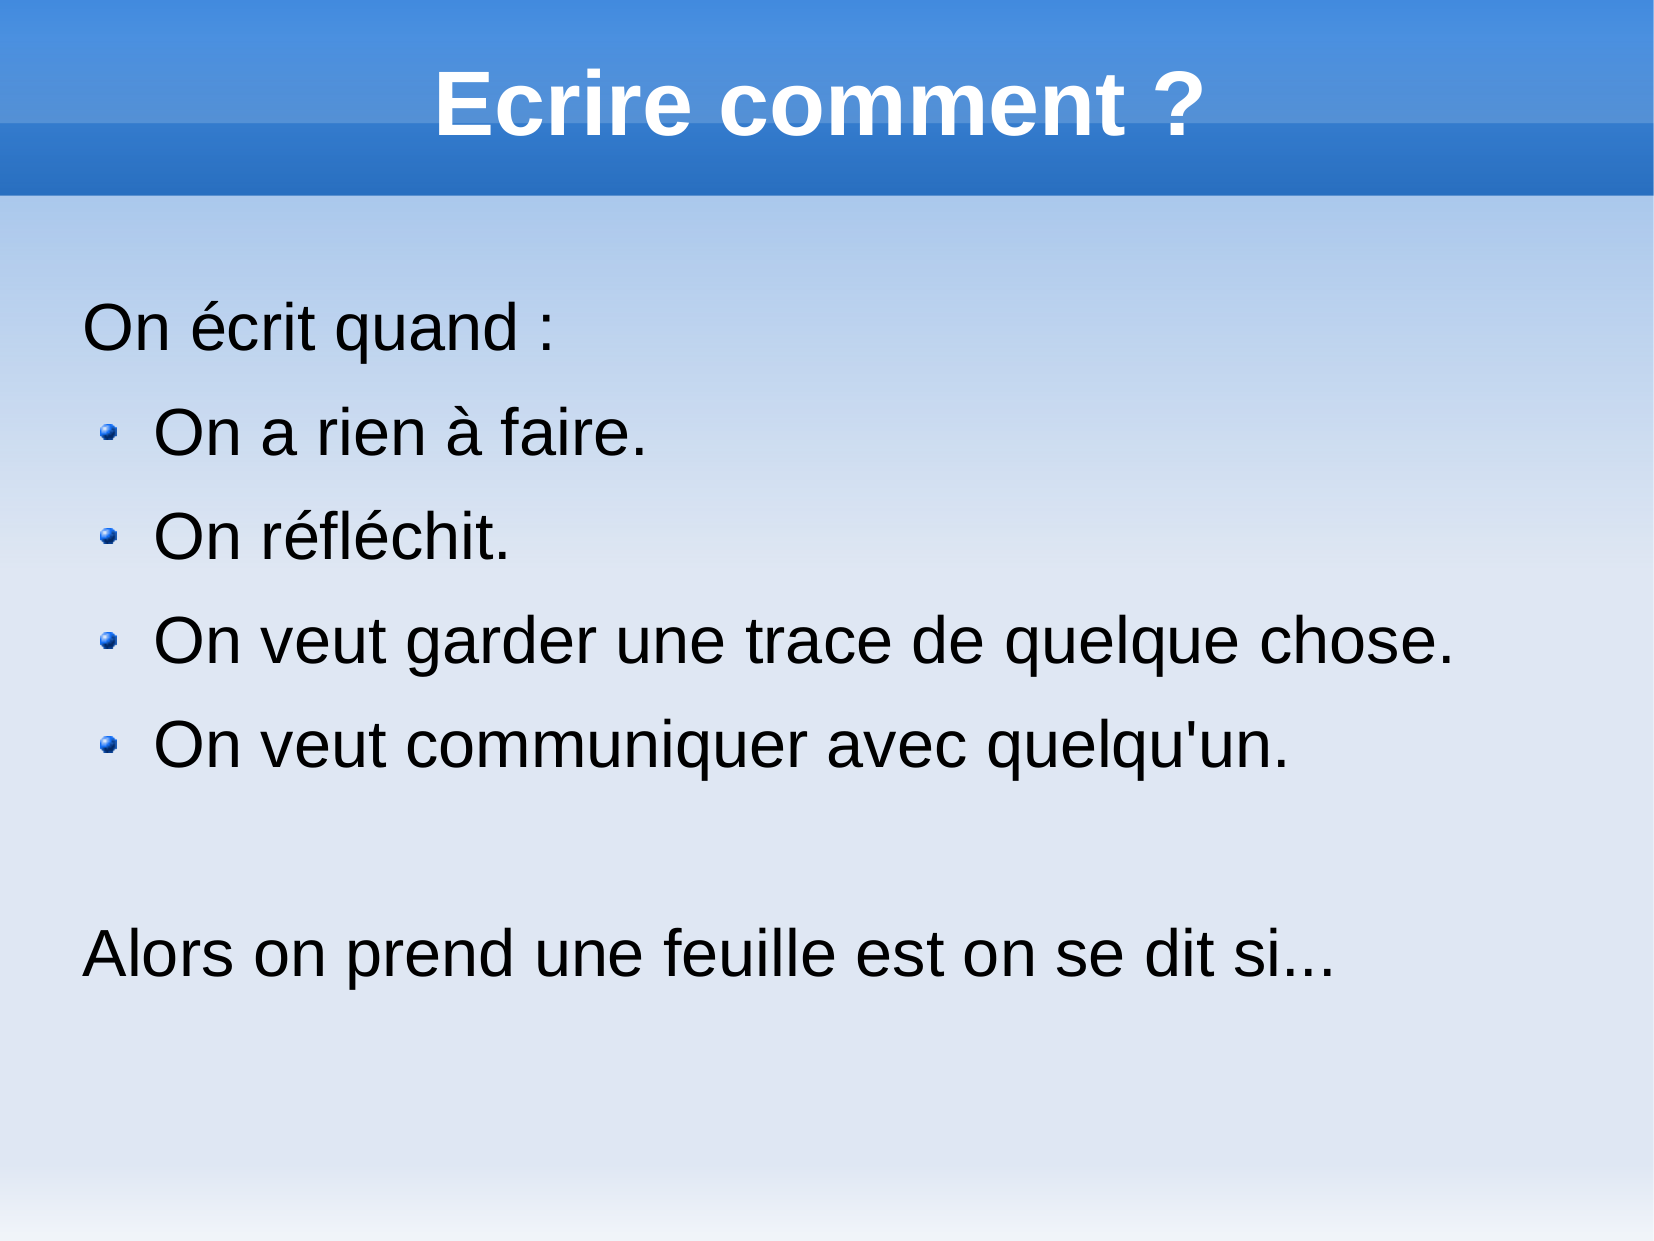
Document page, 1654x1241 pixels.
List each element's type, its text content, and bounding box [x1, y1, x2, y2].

list On écrit quand : On a rien à faire. On réfléchit. On veut garder une trace de quelque chose. On veut communiquer avec quelqu'un. Alors on prend une feuille est on se dit si... [82, 290, 1571, 1109]
title Ecrire comment ? [76, 0, 1565, 208]
picture [0, 0, 1654, 1241]
